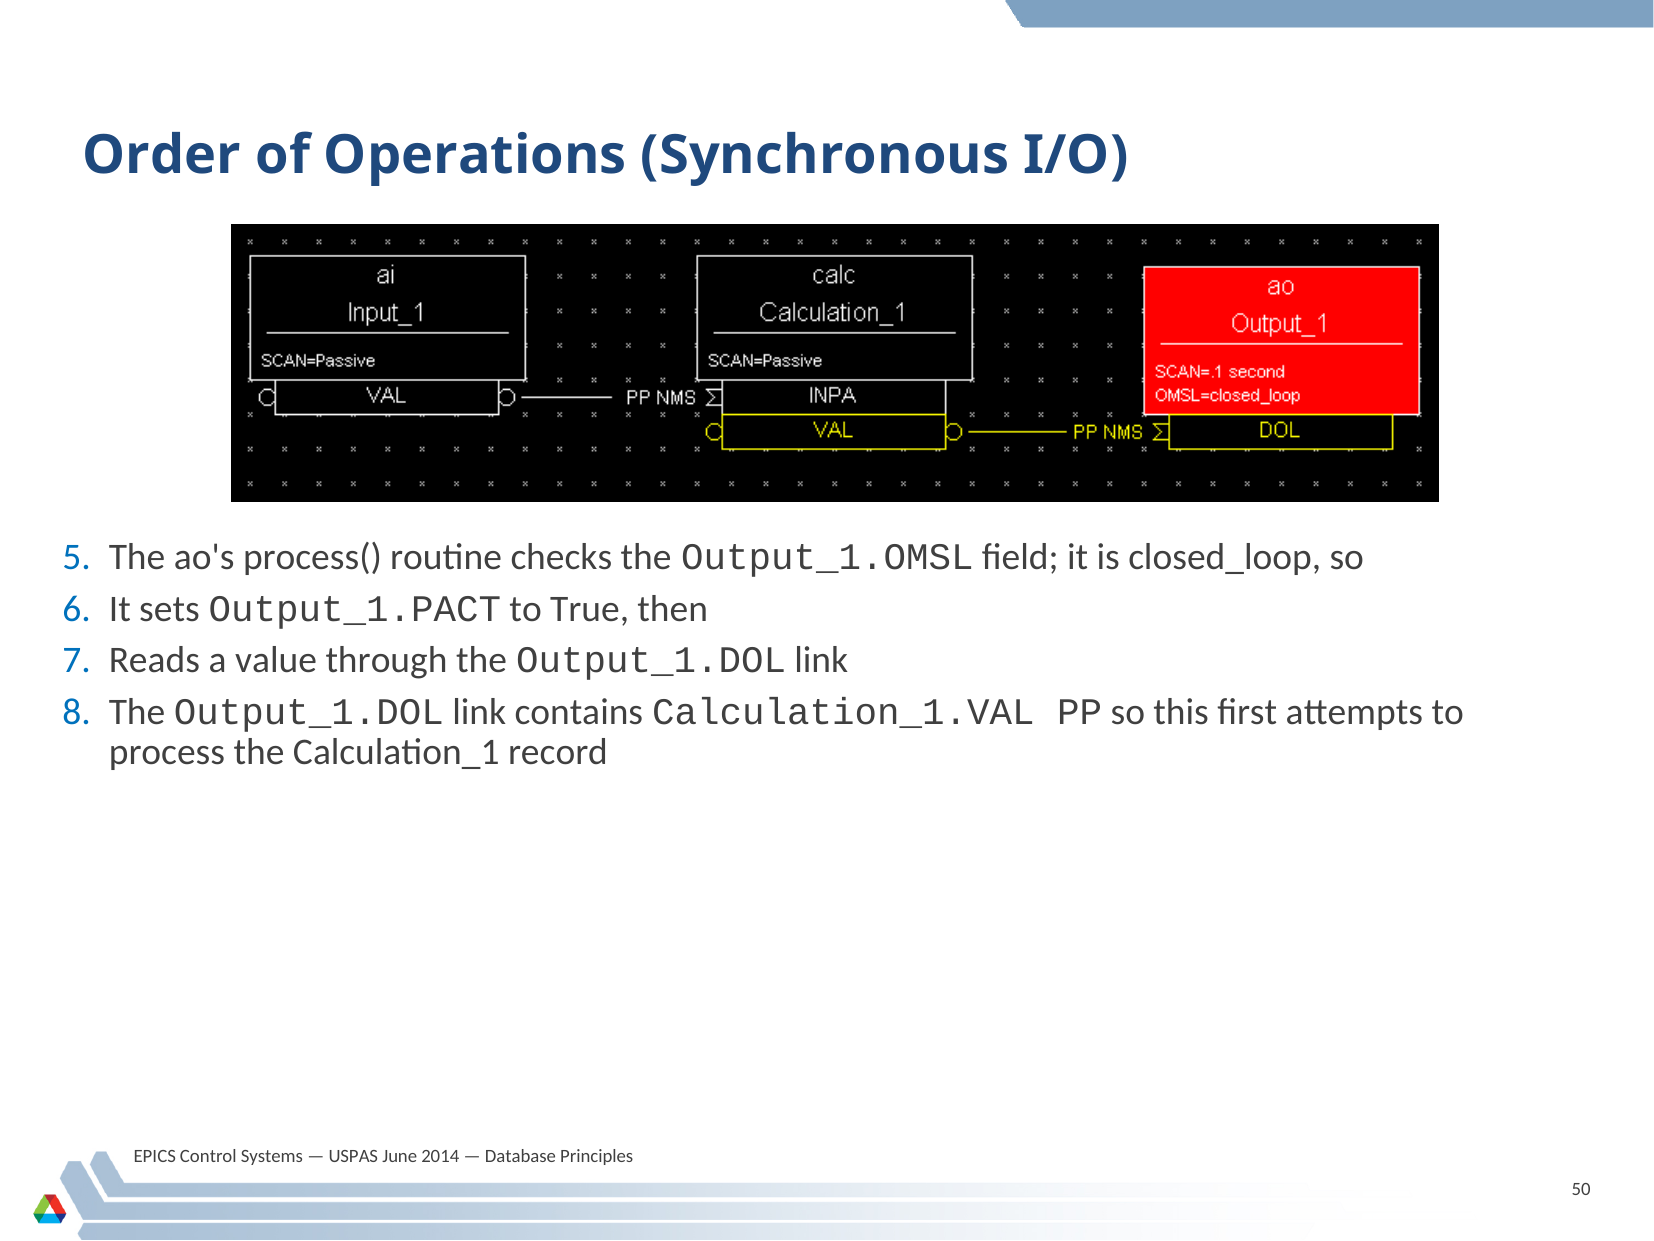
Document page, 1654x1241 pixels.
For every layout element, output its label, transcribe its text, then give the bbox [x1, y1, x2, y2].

picture [0, 0, 1654, 29]
list The ao's process() routine checks the Output_1.OMSL field; it is closed_loop, so It sets Output_1.PACT to True, then Reads a value through the Output_1.DOL link The Output_1.DOL link contains Calculation_1.VAL PP so this first attempts to process the Calculation_1 record [62, 538, 1498, 800]
picture [231, 224, 1439, 502]
title Order of Operations (Synchronous I/O) [82, 121, 1571, 185]
picture [0, 1143, 1654, 1240]
